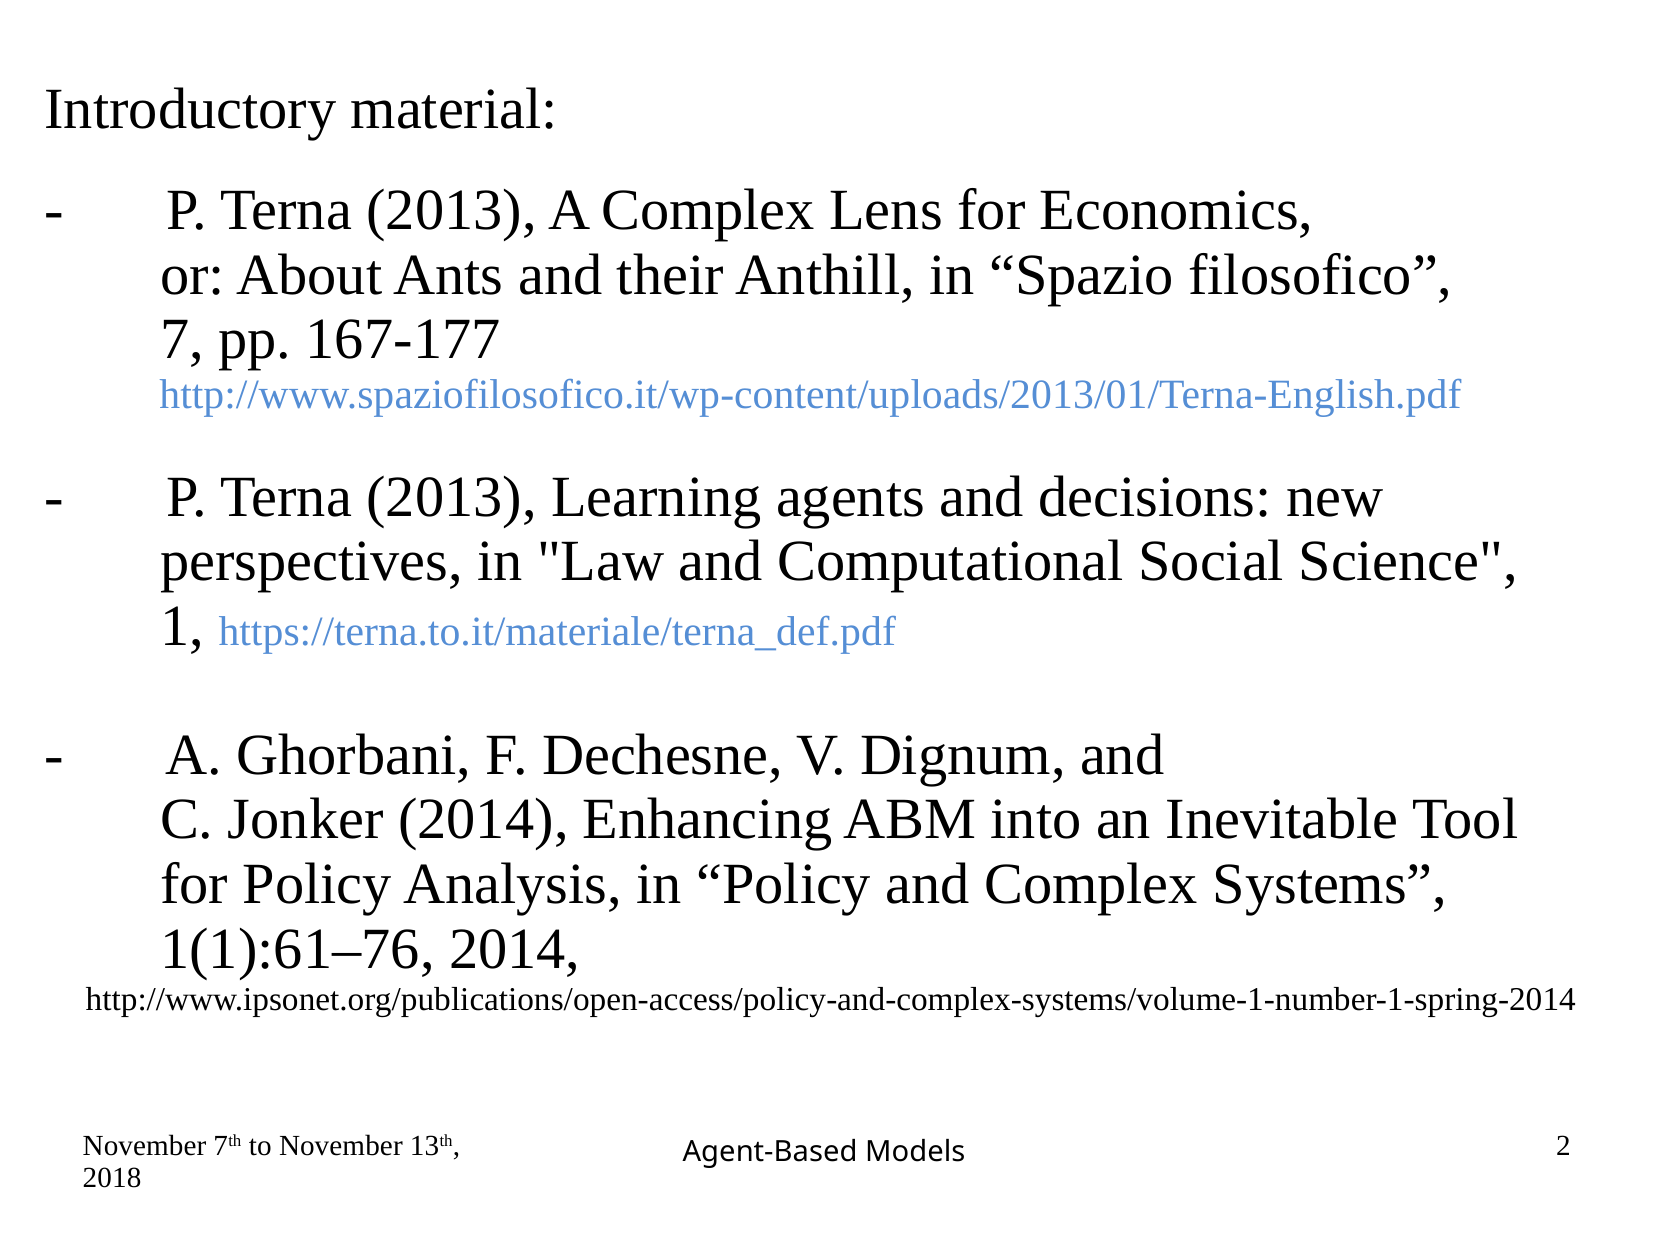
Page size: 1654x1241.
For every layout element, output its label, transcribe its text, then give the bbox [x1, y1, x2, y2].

text_box Introductory material: - P. Terna (2013), A Complex Lens for Economics, or: About Ants and their Anthill, in “Spazio filosofico”, 7, pp. 167-177 http://www.spaziofilosofico.it/wp-content/uploads/2013/01/Terna-English.pdf - P. Terna (2013), Learning agents and decisions: new perspectives, in "Law and Computational Social Science", 1, https://terna.to.it/materiale/terna_def.pdf - A. Ghorbani, F. Dechesne, V. Dignum, and C. Jonker (2014), Enhancing ABM into an Inevitable Tool for Policy Analysis, in “Policy and Complex Systems”, 1(1):61–76, 2014, http://www.ipsonet.org/publications/open-access/policy-and-complex-systems/volume-1-number-1-spring-2014 [29, 68, 1630, 1088]
